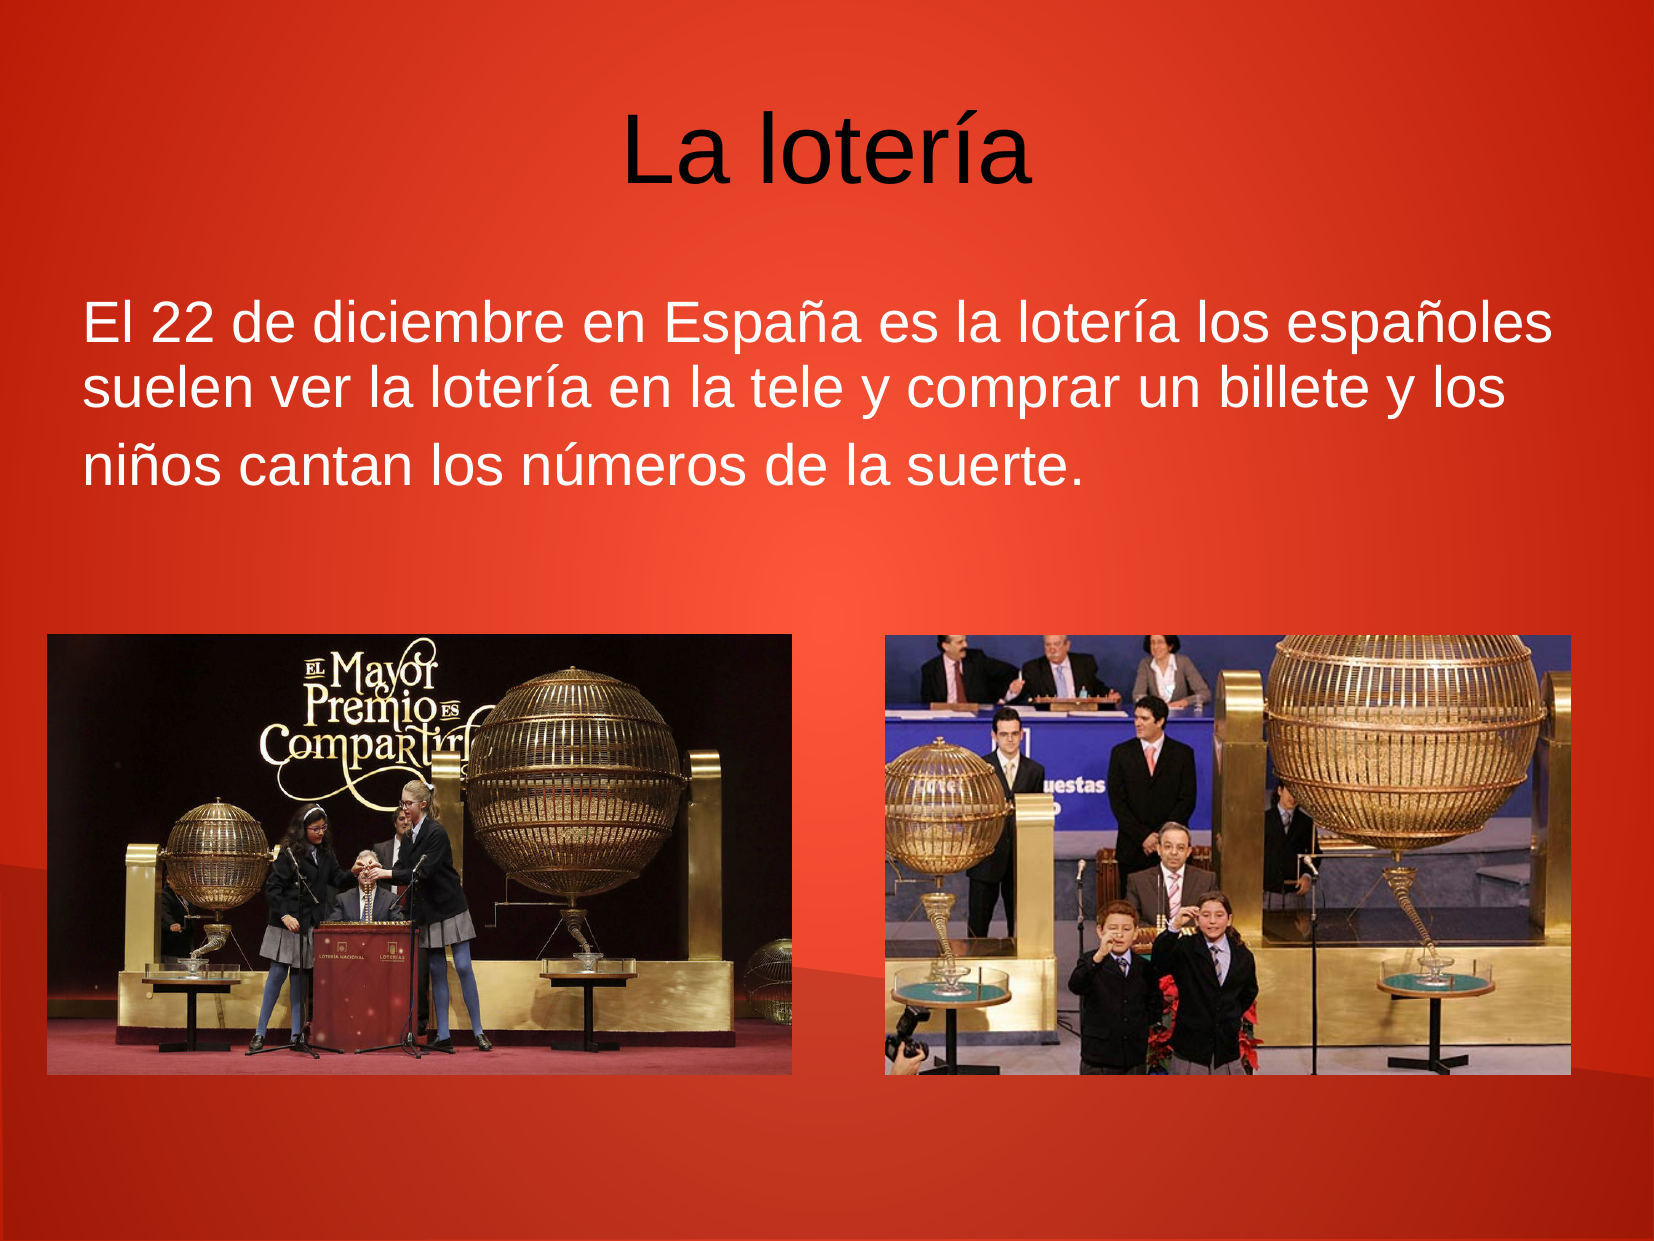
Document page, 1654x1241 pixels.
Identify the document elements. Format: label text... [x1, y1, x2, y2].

picture [885, 635, 1571, 1075]
title La lotería [82, 47, 1571, 252]
picture [47, 634, 792, 1075]
list El 22 de diciembre en España es la lotería los españoles suelen ver la lotería en la tele y comprar un billete y los niños cantan los números de la suerte. [82, 290, 1571, 1010]
